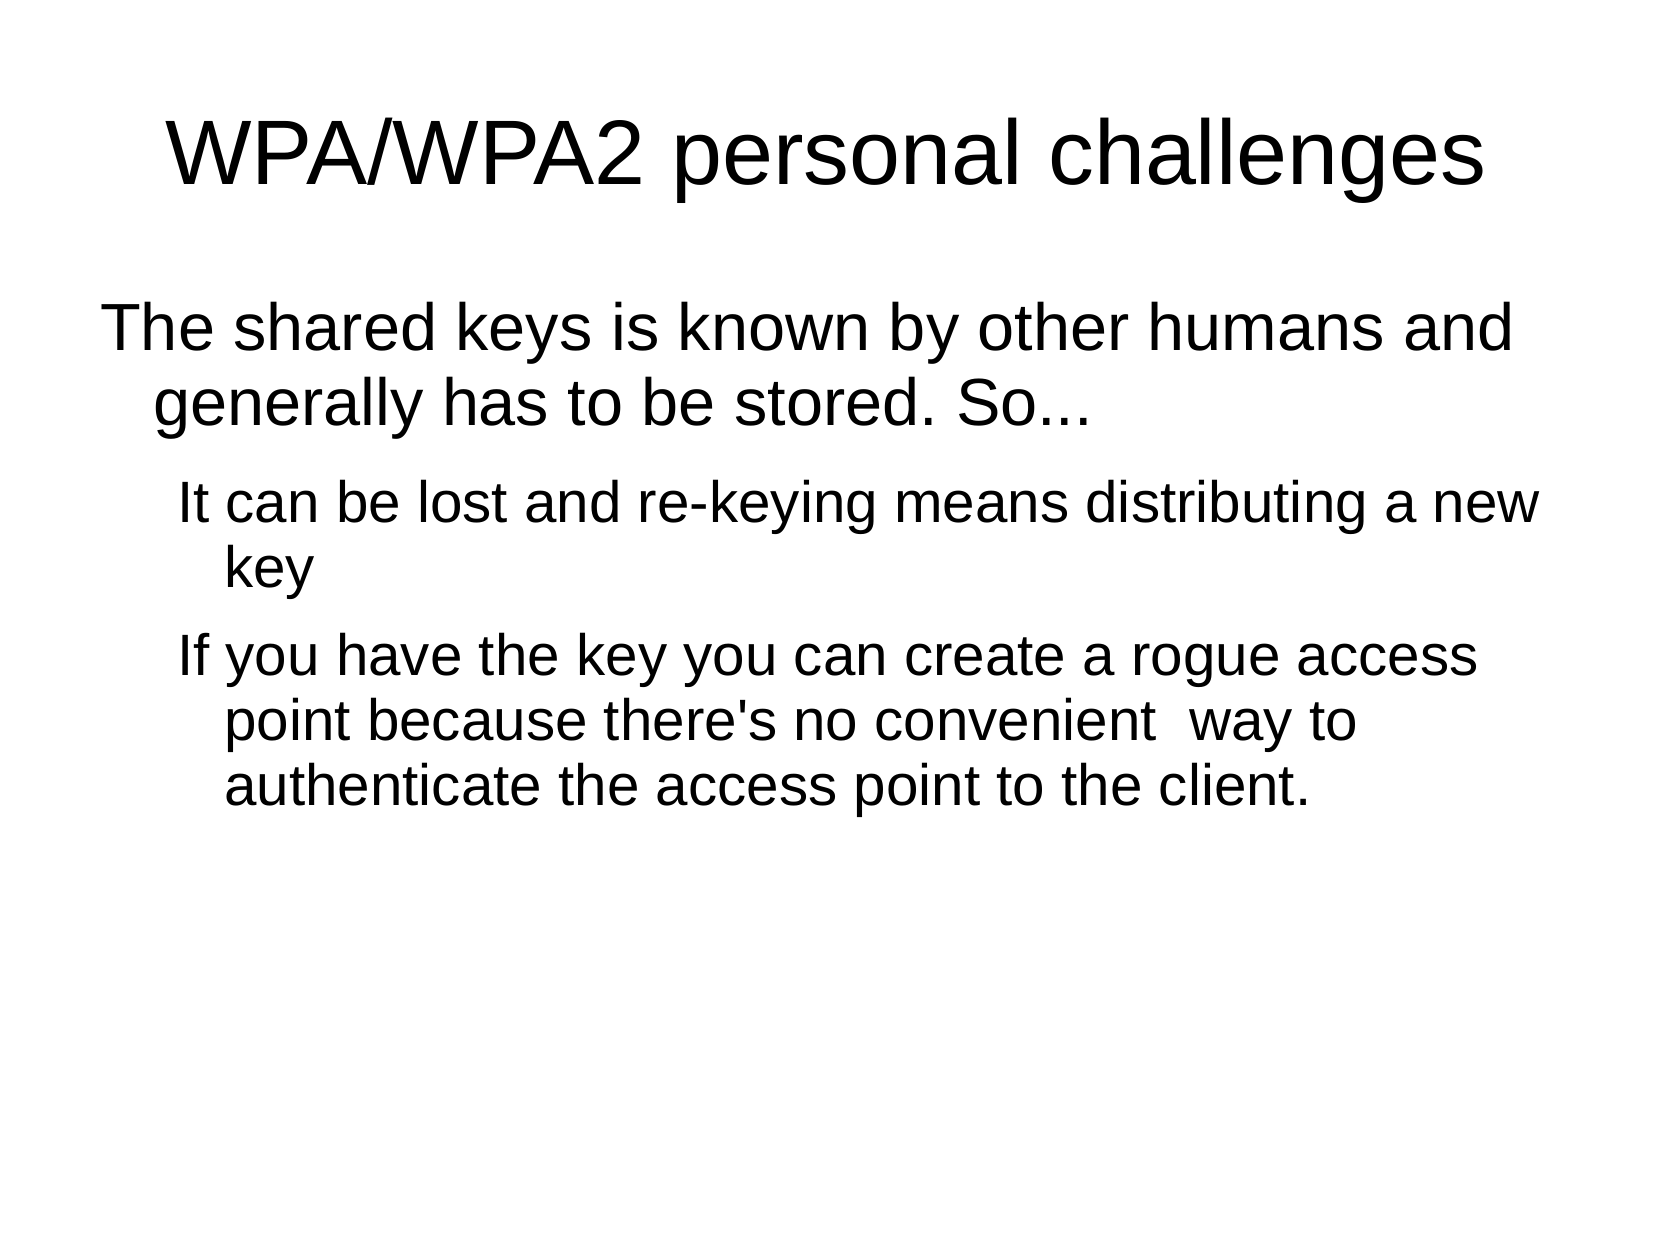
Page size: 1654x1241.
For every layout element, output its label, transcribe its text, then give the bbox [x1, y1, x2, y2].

title WPA/WPA2 personal challenges [82, 56, 1571, 250]
list The shared keys is known by other humans and generally has to be stored. So... It can be lost and re-keying means distributing a new key If you have the key you can create a rogue access point because there's no convenient way to authenticate the access point to the client. [82, 290, 1571, 1094]
